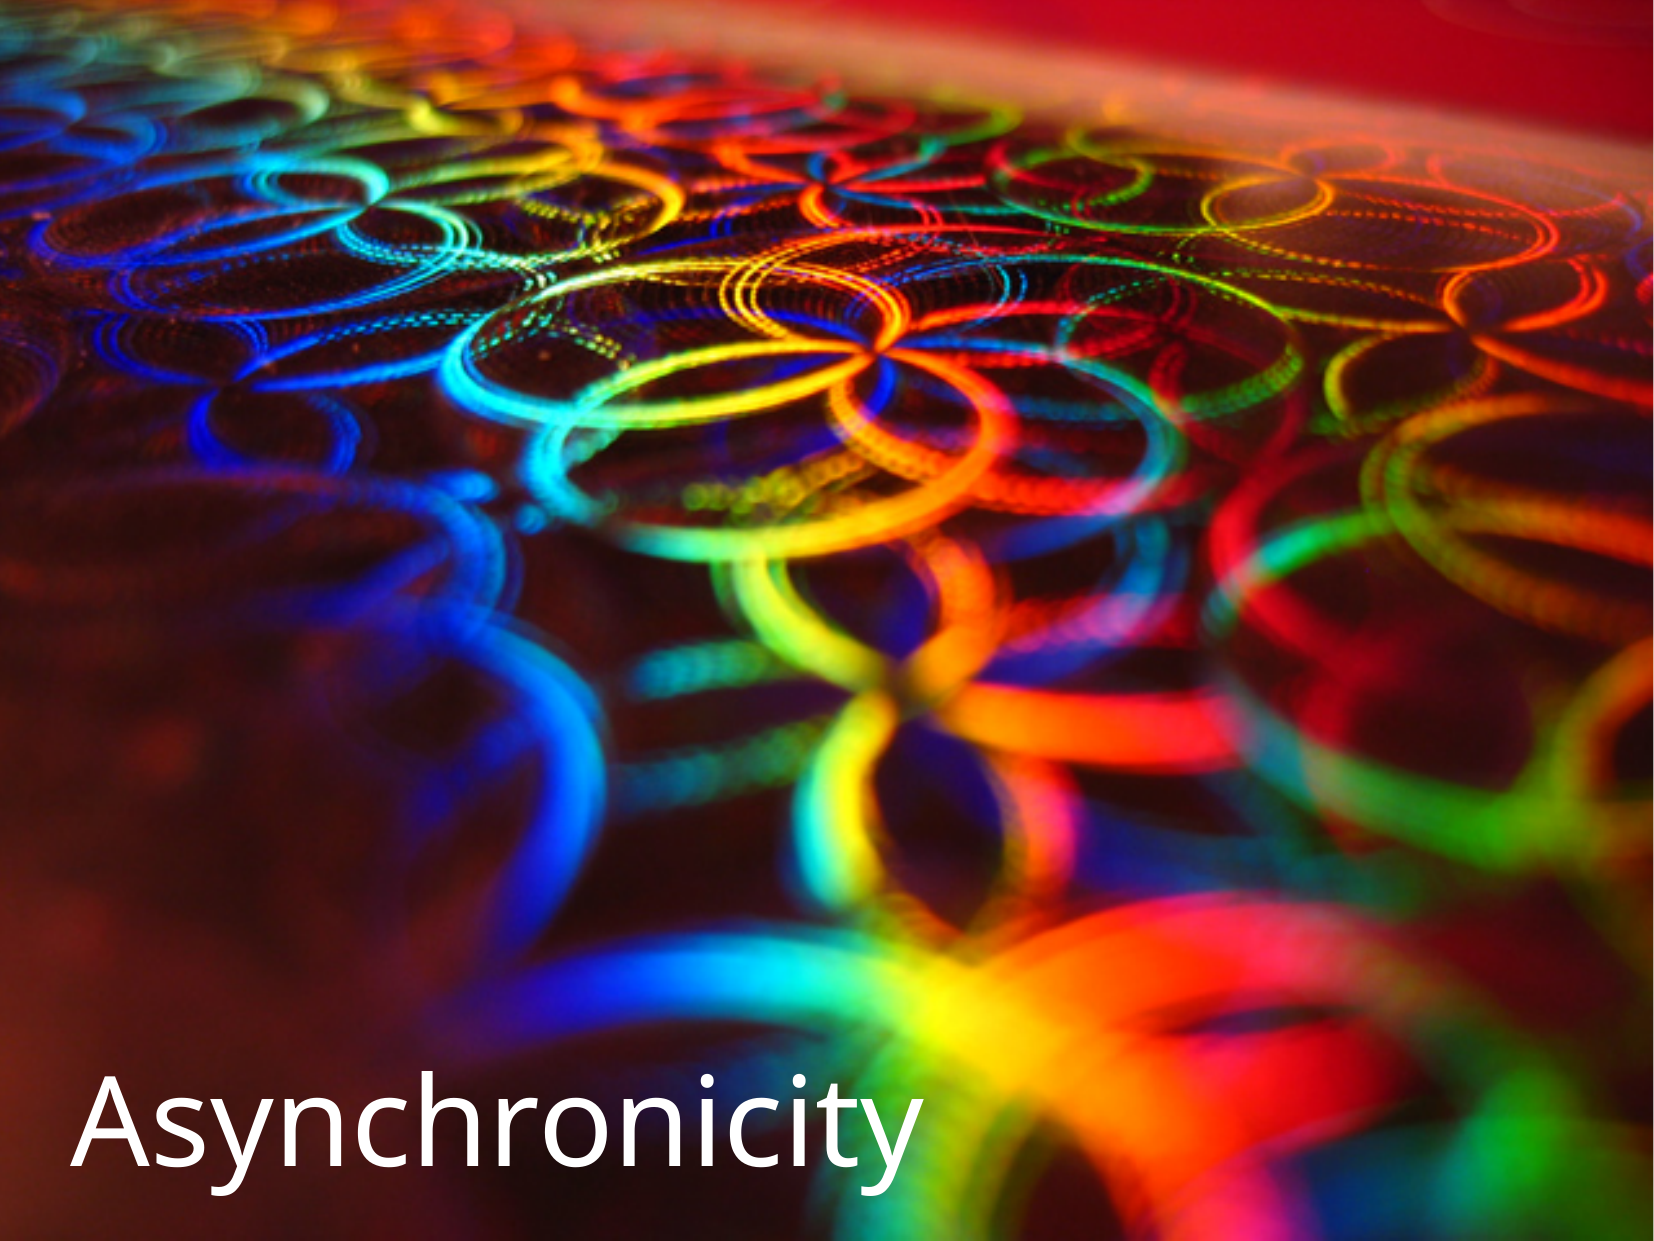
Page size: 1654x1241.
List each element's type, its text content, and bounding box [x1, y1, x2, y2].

text_box Asynchronicity [70, 992, 1654, 1158]
picture [0, 0, 1654, 1241]
